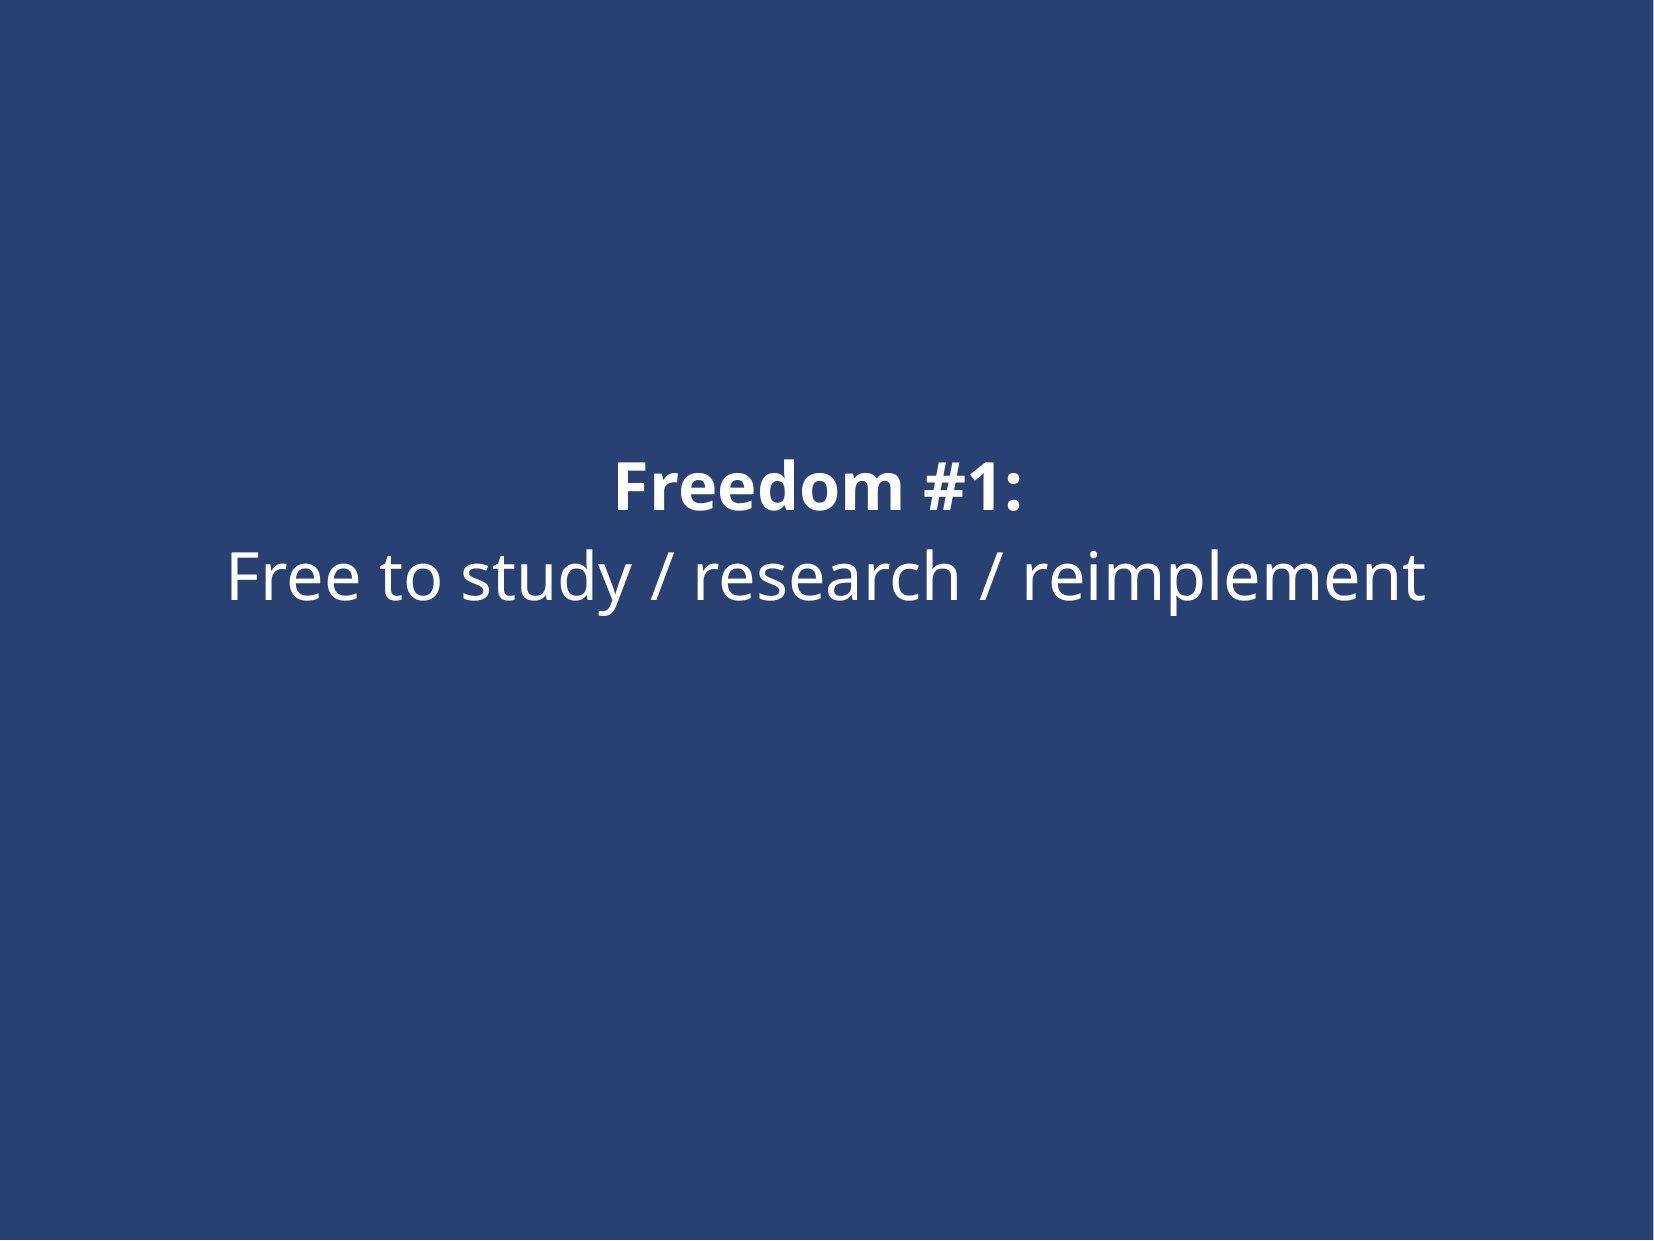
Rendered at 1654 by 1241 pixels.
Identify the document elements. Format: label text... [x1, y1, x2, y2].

subtitle Freedom #1: Free to study / research / reimplement [82, 49, 1571, 1109]
